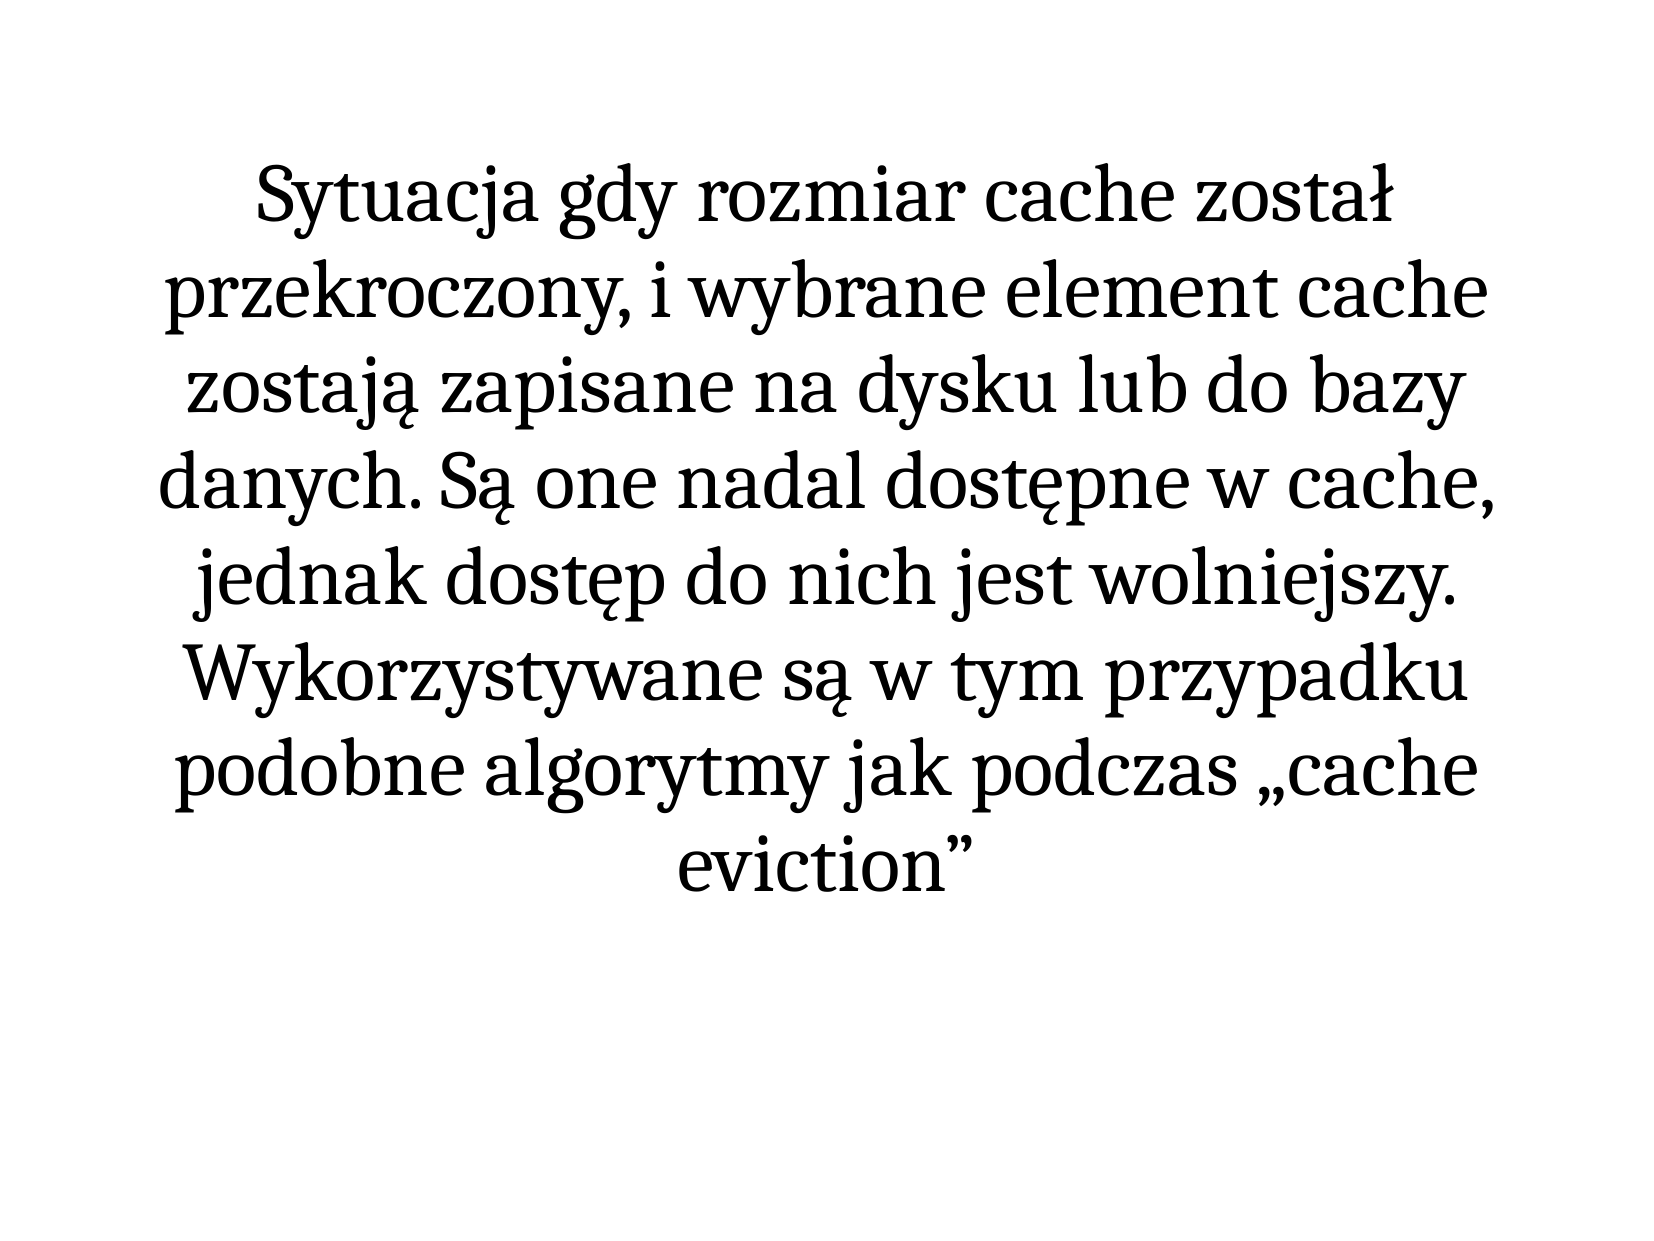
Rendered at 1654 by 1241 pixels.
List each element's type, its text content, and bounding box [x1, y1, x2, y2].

subtitle Sytuacja gdy rozmiar cache został przekroczony, i wybrane element cache zostają zapisane na dysku lub do bazy danych. Są one nadal dostępne w cache, jednak dostęp do nich jest wolniejszy. Wykorzystywane są w tym przypadku podobne algorytmy jak podczas „cache eviction” [82, 49, 1571, 1010]
